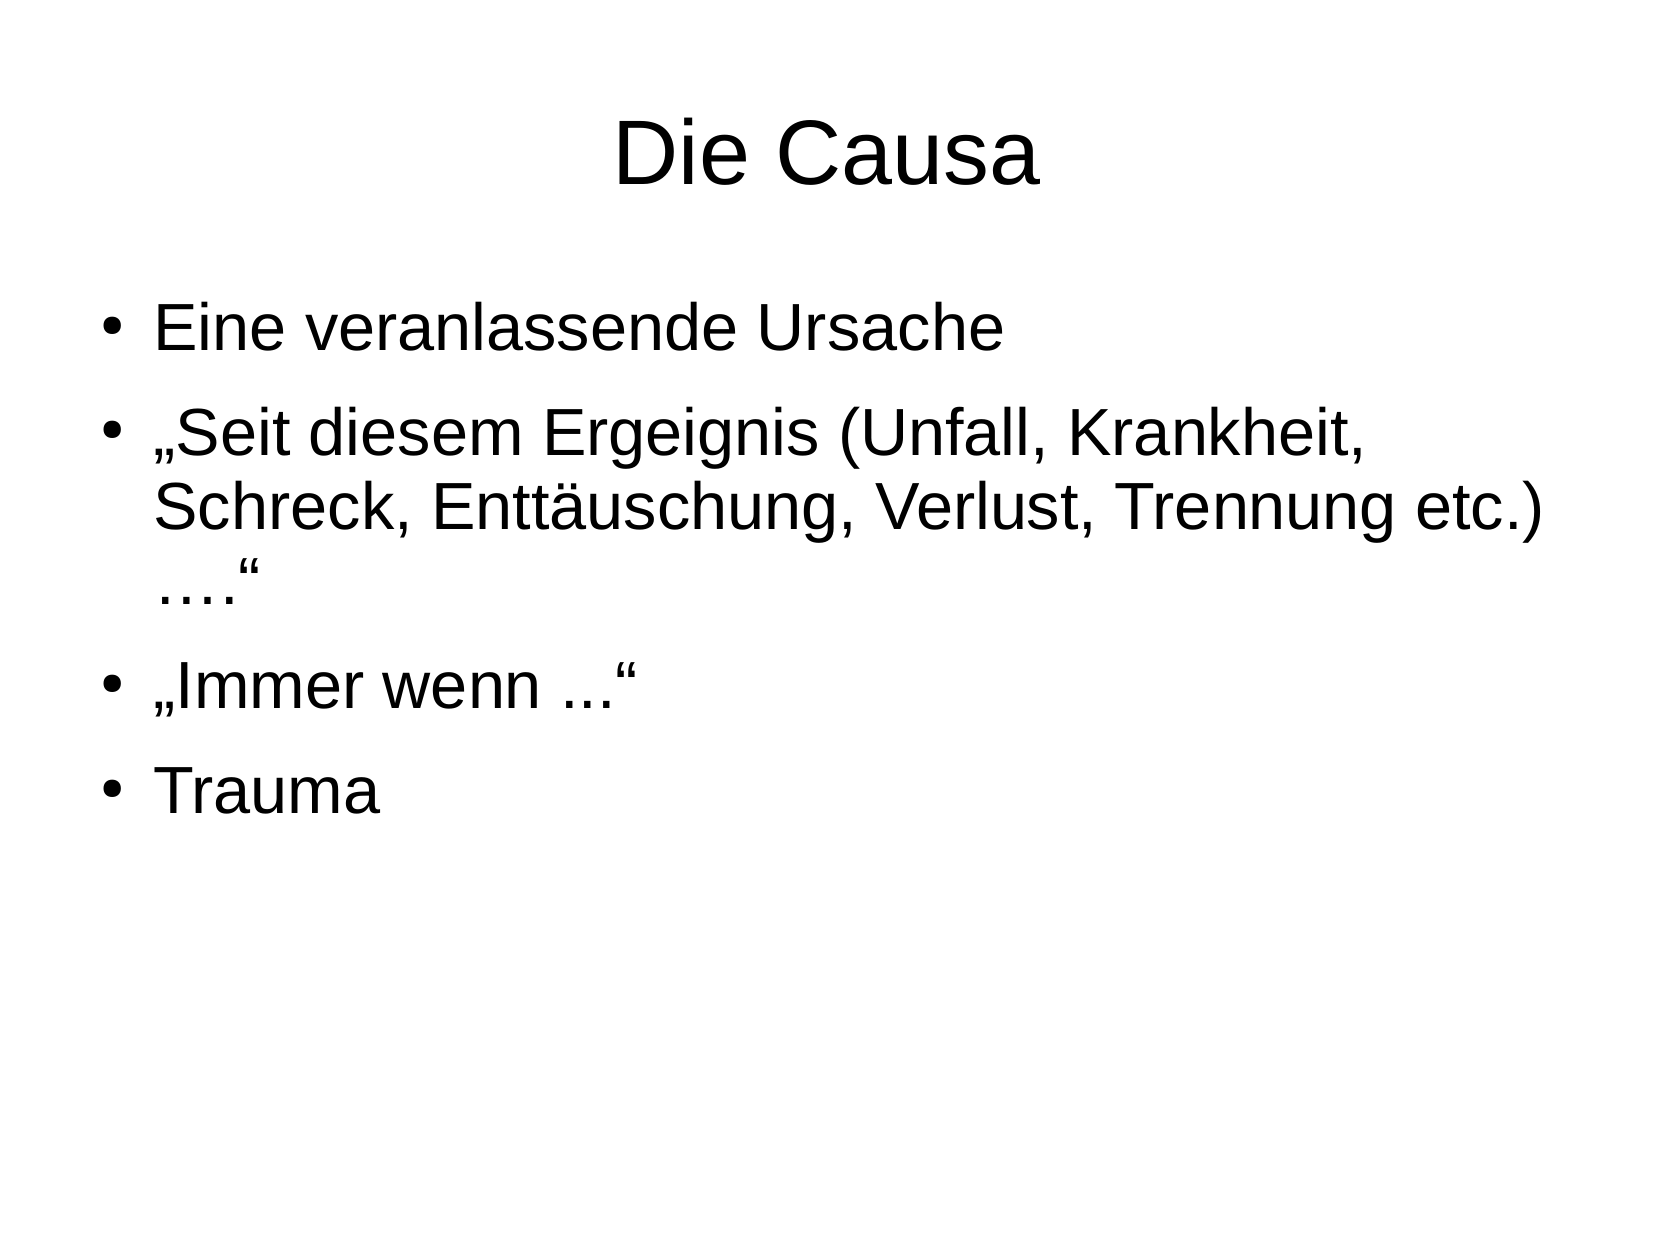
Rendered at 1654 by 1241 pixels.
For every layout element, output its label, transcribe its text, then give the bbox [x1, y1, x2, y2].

title Die Causa [82, 49, 1571, 257]
list Eine veranlassende Ursache „Seit diesem Ergeignis (Unfall, Krankheit, Schreck, Enttäuschung, Verlust, Trennung etc.) ….“ „Immer wenn ...“ Trauma [82, 290, 1571, 1109]
